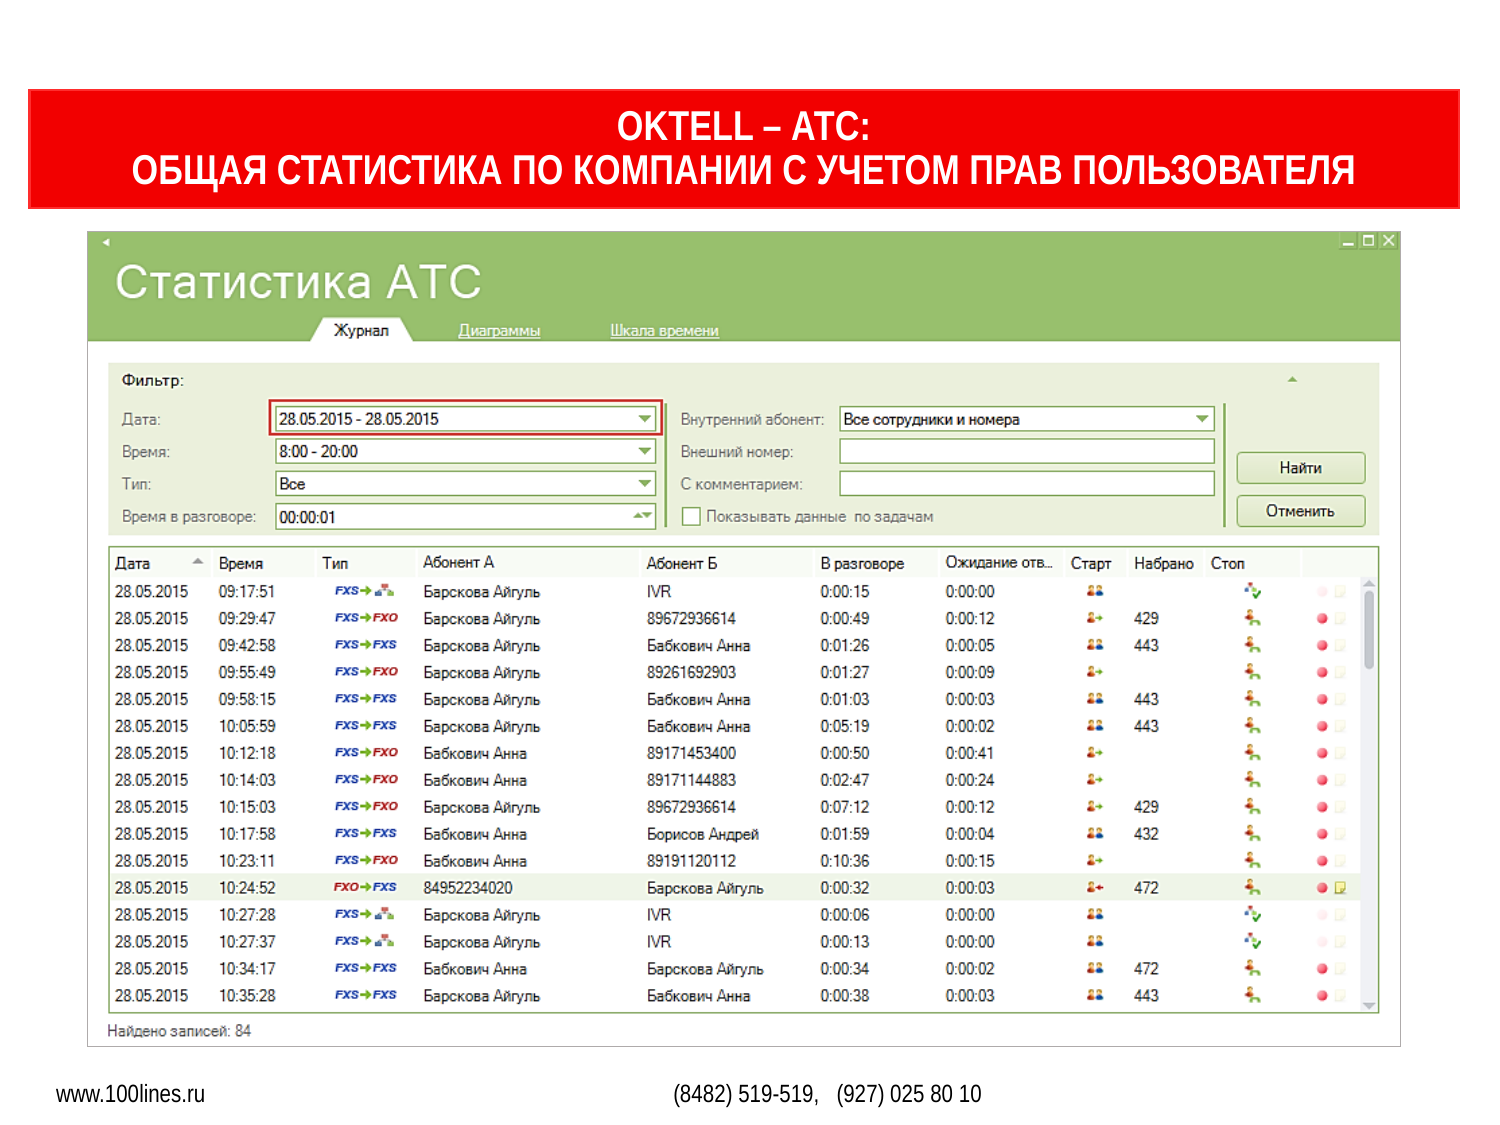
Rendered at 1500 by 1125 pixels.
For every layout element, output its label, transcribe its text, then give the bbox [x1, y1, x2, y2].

picture [87, 231, 1401, 1047]
text_box OKTELL – АТС: ОБЩАЯ СТАТИСТИКА ПО КОМПАНИИ С УЧЕТОМ ПРАВ ПОЛЬЗОВАТЕЛЯ [29, 89, 1459, 209]
text_box www.100lines.ru (8482) 519-519, (927) 025 80 10 [41, 1070, 1459, 1103]
